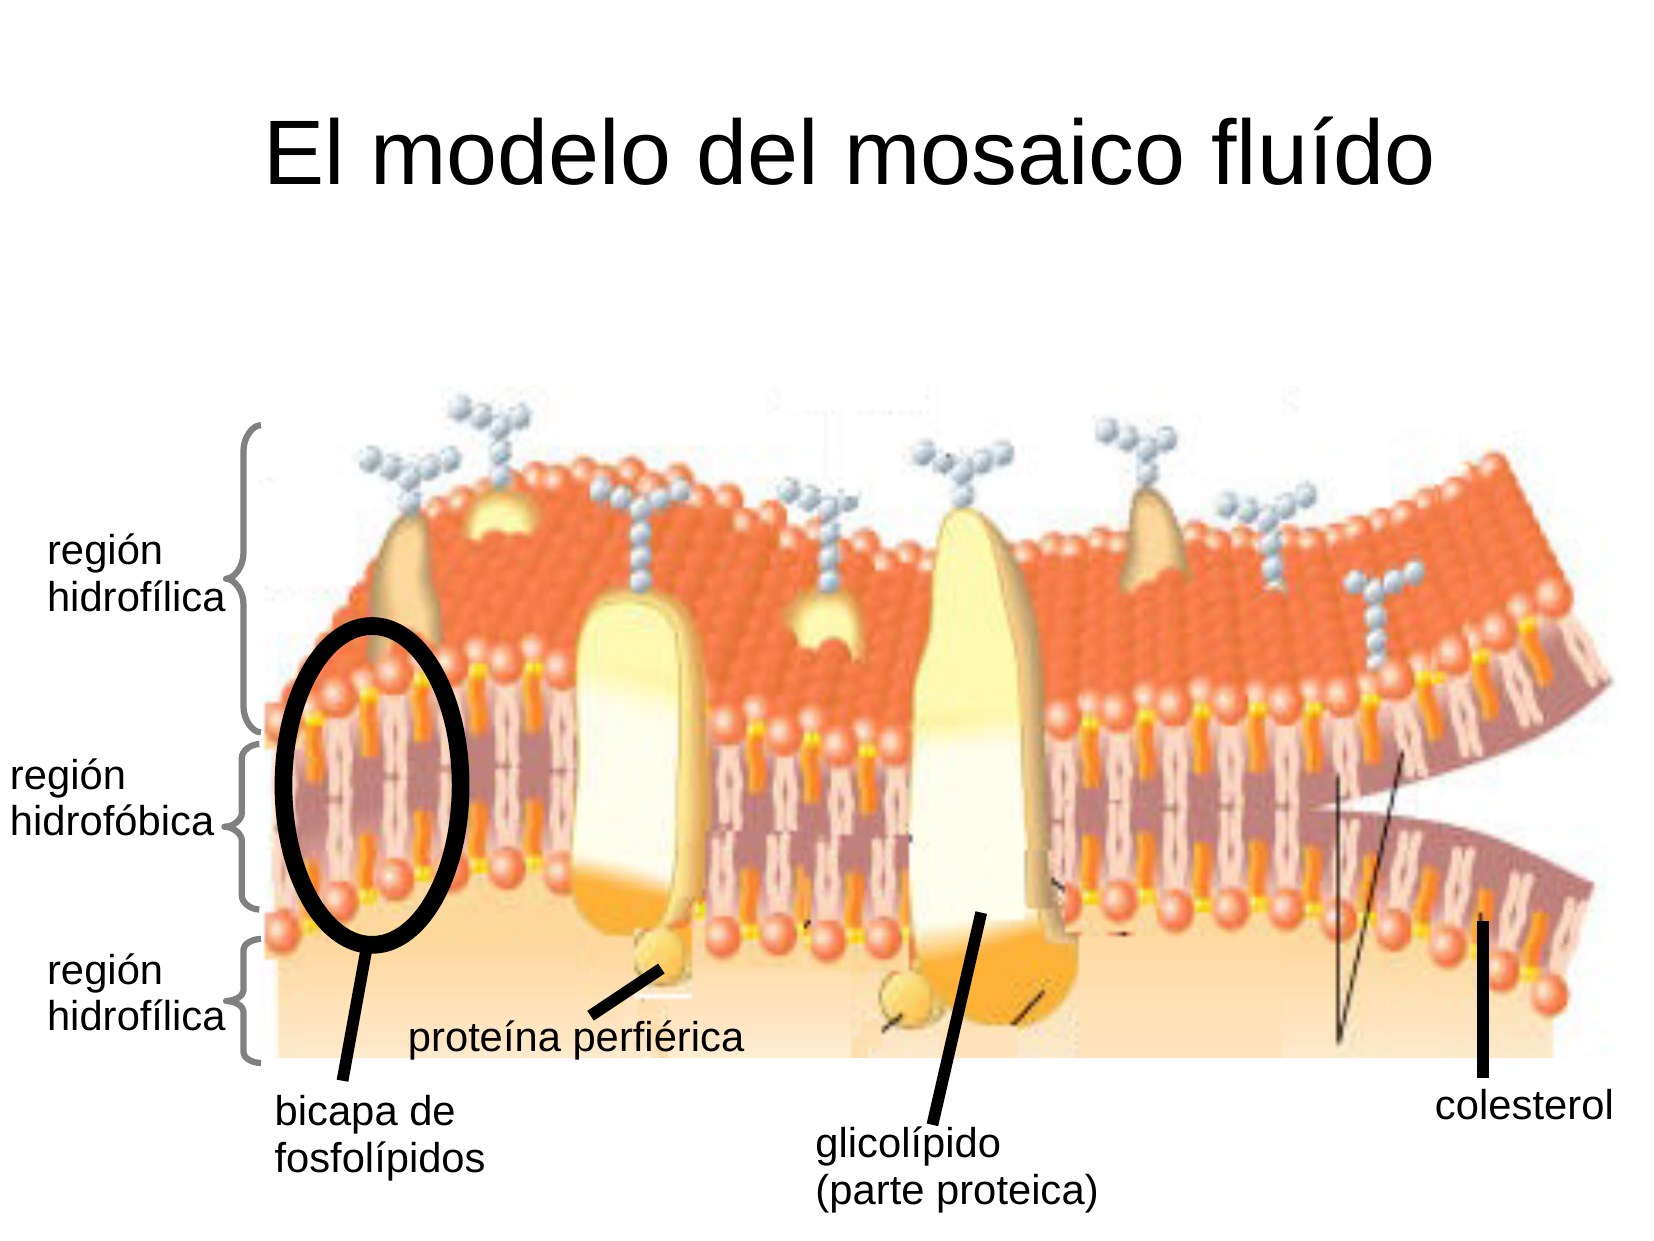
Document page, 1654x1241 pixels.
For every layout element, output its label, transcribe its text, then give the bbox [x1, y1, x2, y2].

text_box región hidrofílica [32, 519, 240, 629]
text_box glicolípido (parte proteica) [800, 1112, 1114, 1221]
title El modelo del mosaico fluído [82, 49, 1619, 257]
text_box proteína perfiérica [393, 1006, 760, 1068]
picture [293, 635, 451, 935]
text_box región hidrofóbica [0, 744, 230, 853]
text_box región hidrofílica [32, 939, 241, 1048]
text_box colesterol [1420, 1074, 1629, 1184]
picture [259, 385, 1619, 1058]
text_box bicapa de fosfolípidos [259, 1080, 501, 1190]
